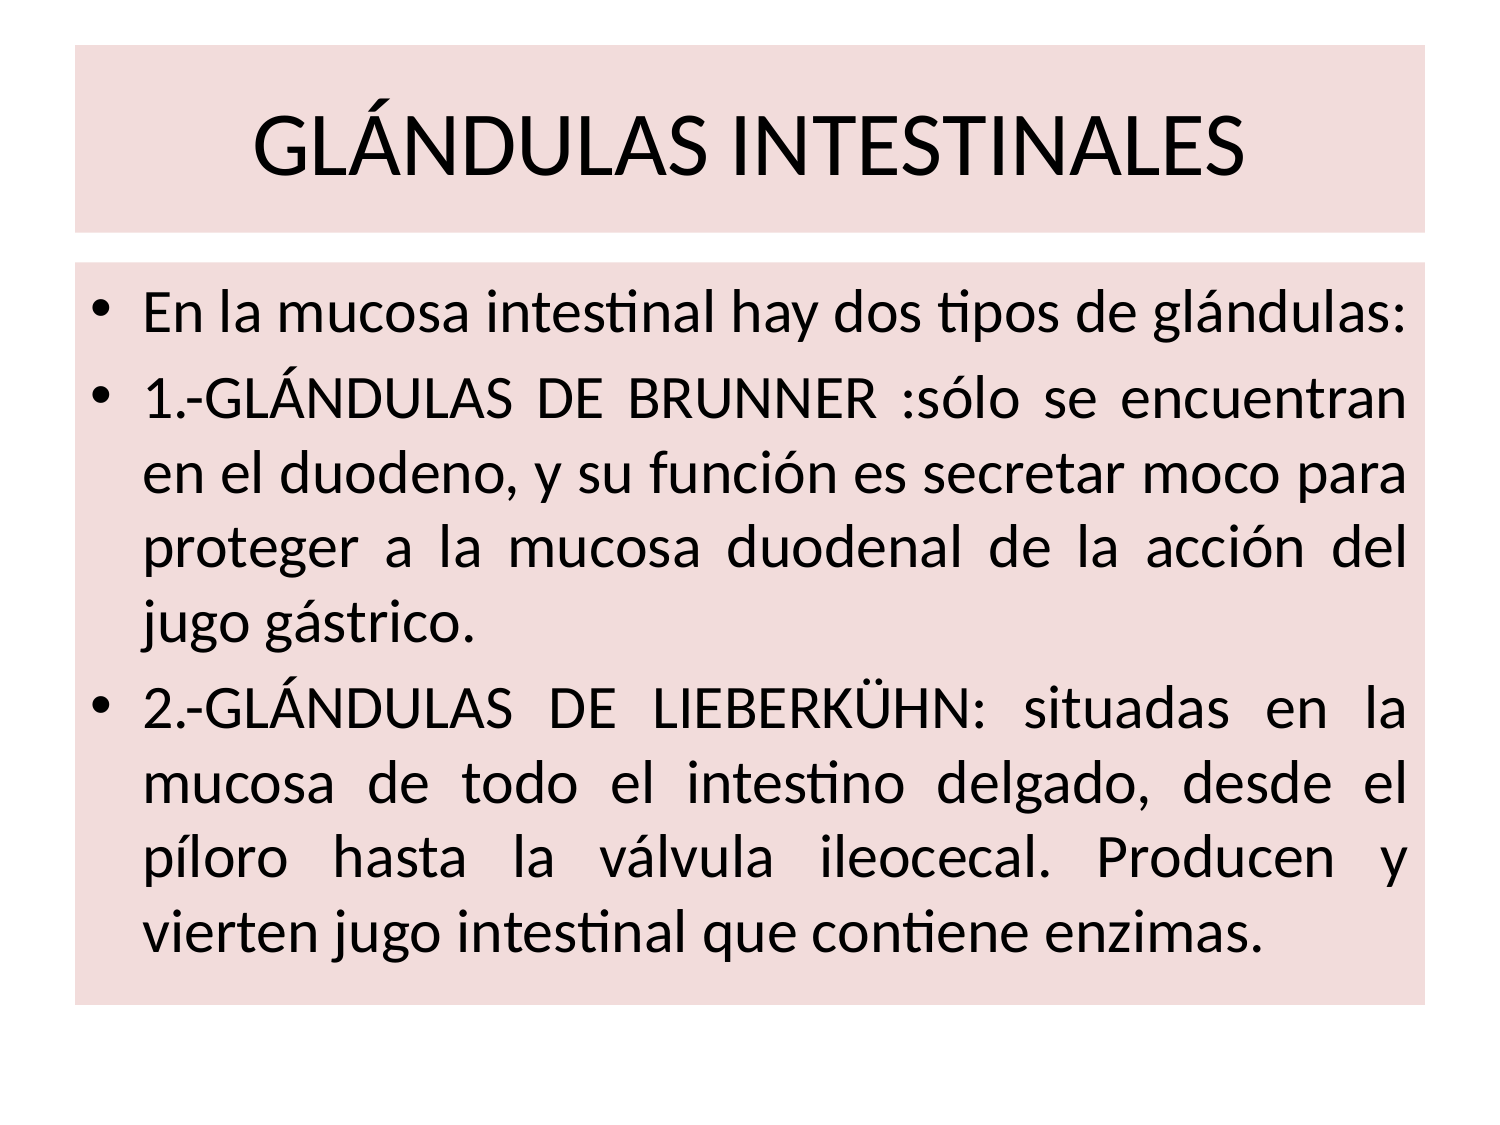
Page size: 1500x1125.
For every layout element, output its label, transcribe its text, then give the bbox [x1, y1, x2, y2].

list En la mucosa intestinal hay dos tipos de glándulas: 1.-GLÁNDULAS DE BRUNNER :sólo se encuentran en el duodeno, y su función es secretar moco para proteger a la mucosa duodenal de la acción del jugo gástrico. 2.-GLÁNDULAS DE LIEBERKÜHN: situadas en la mucosa de todo el intestino delgado, desde el píloro hasta la válvula ileocecal. Producen y vierten jugo intestinal que contiene enzimas. [75, 262, 1425, 1005]
title GLÁNDULAS INTESTINALES [75, 45, 1425, 233]
